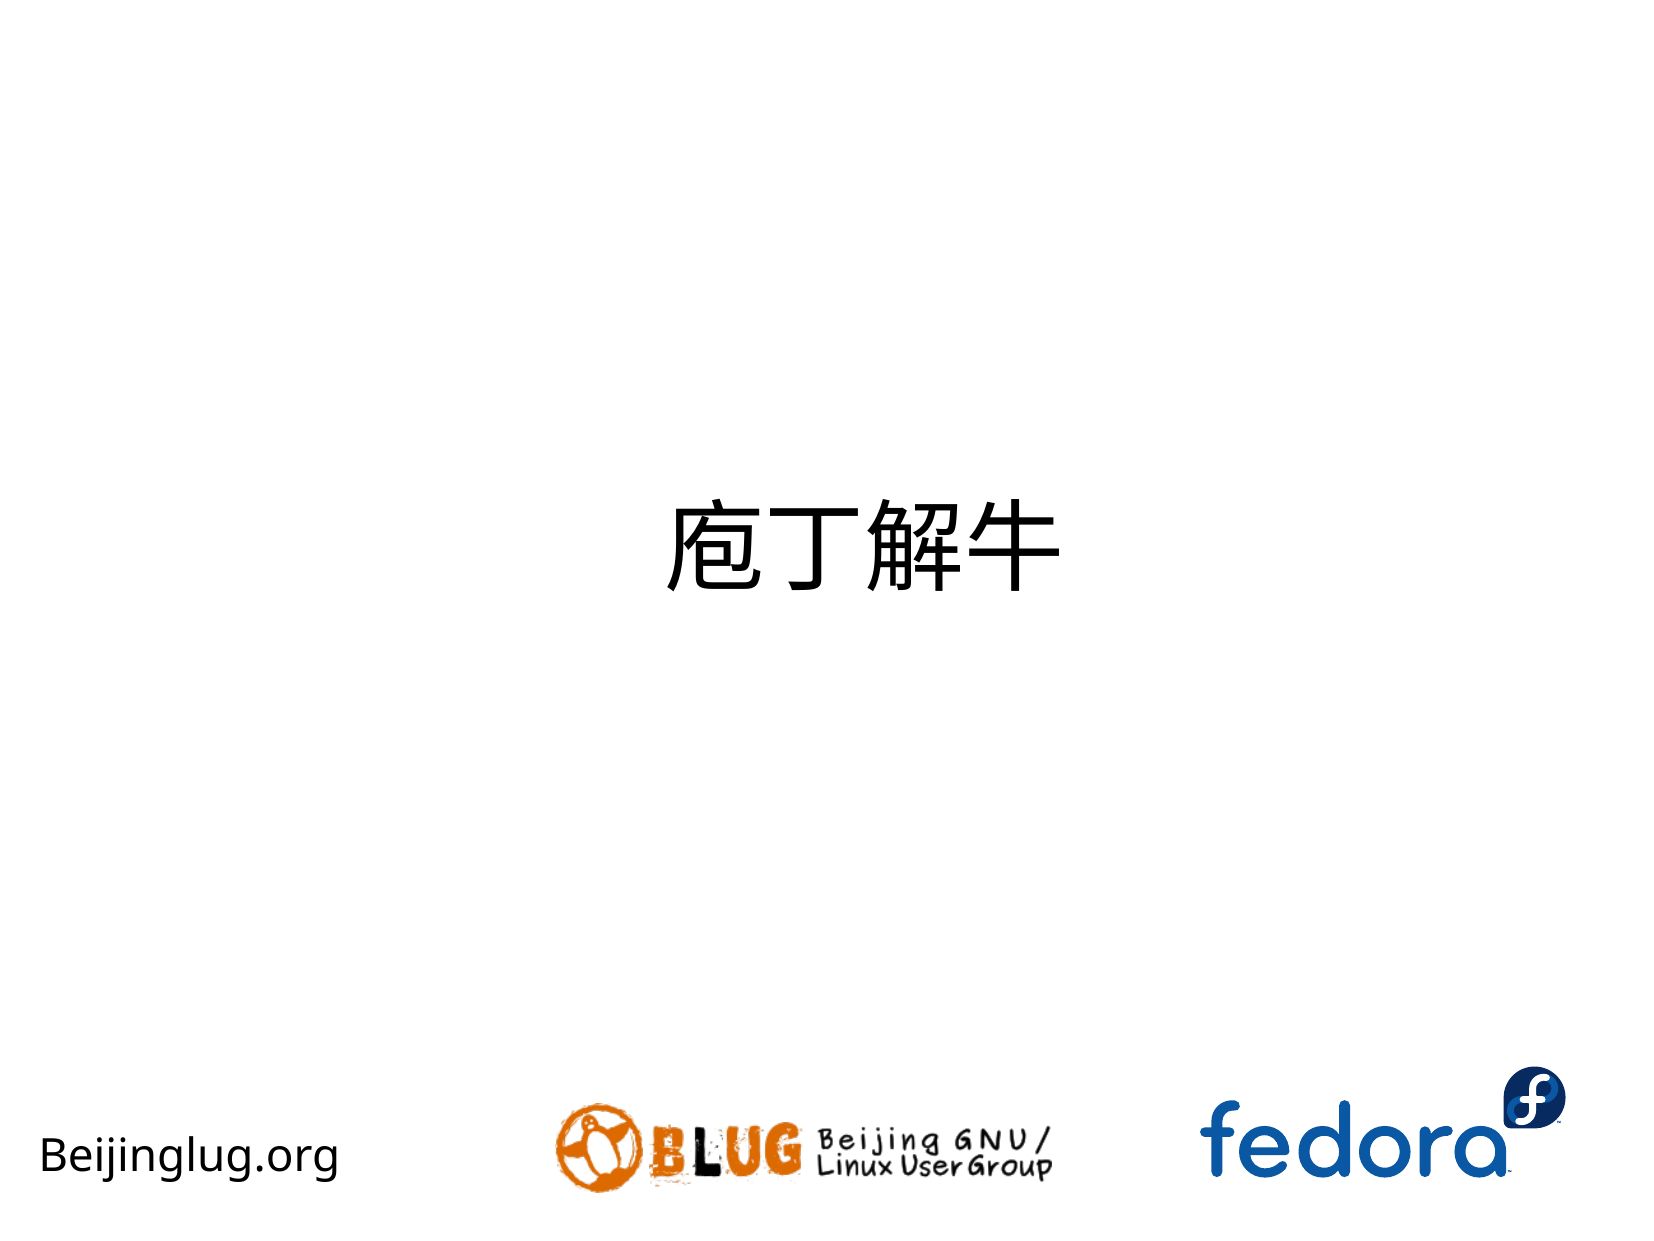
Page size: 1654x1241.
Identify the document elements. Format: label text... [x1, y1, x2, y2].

text_box 庖丁解牛 [649, 460, 1080, 607]
picture [555, 1103, 1052, 1193]
